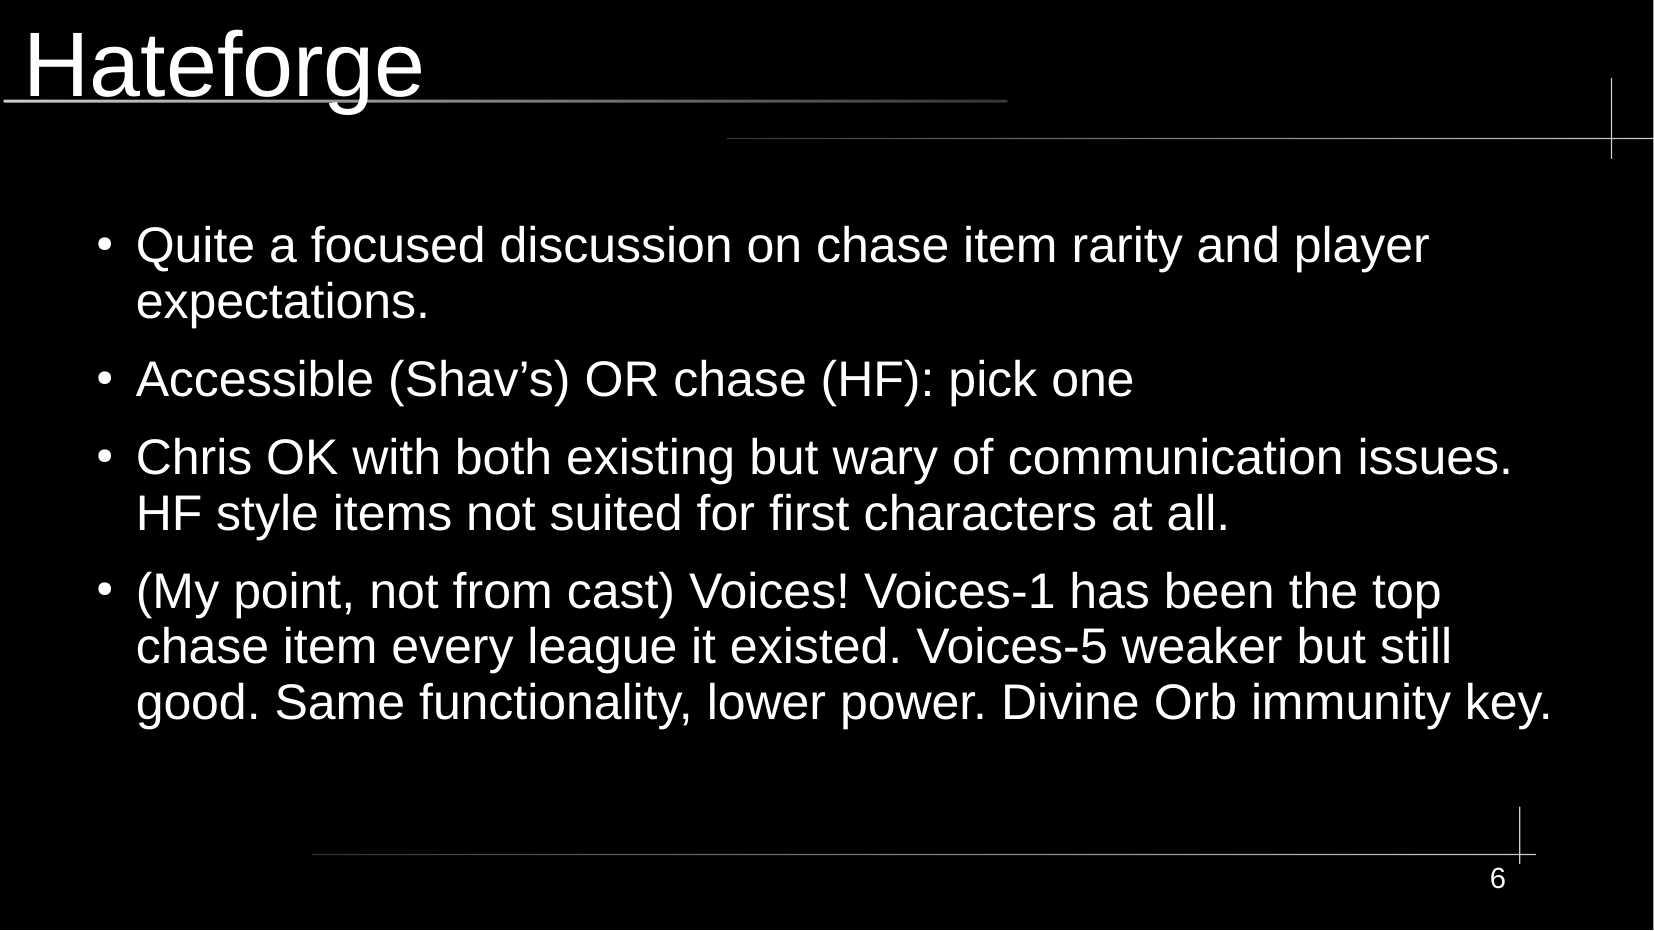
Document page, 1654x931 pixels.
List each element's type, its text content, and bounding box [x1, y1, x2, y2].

list Quite a focused discussion on chase item rarity and player expectations. Accessible (Shav’s) OR chase (HF): pick one Chris OK with both existing but wary of communication issues. HF style items not suited for first characters at all. (My point, not from cast) Voices! Voices-1 has been the top chase item every league it existed. Voices-5 weaker but still good. Same functionality, lower power. Divine Orb immunity key. [82, 217, 1571, 758]
title Hateforge [23, 11, 1589, 119]
